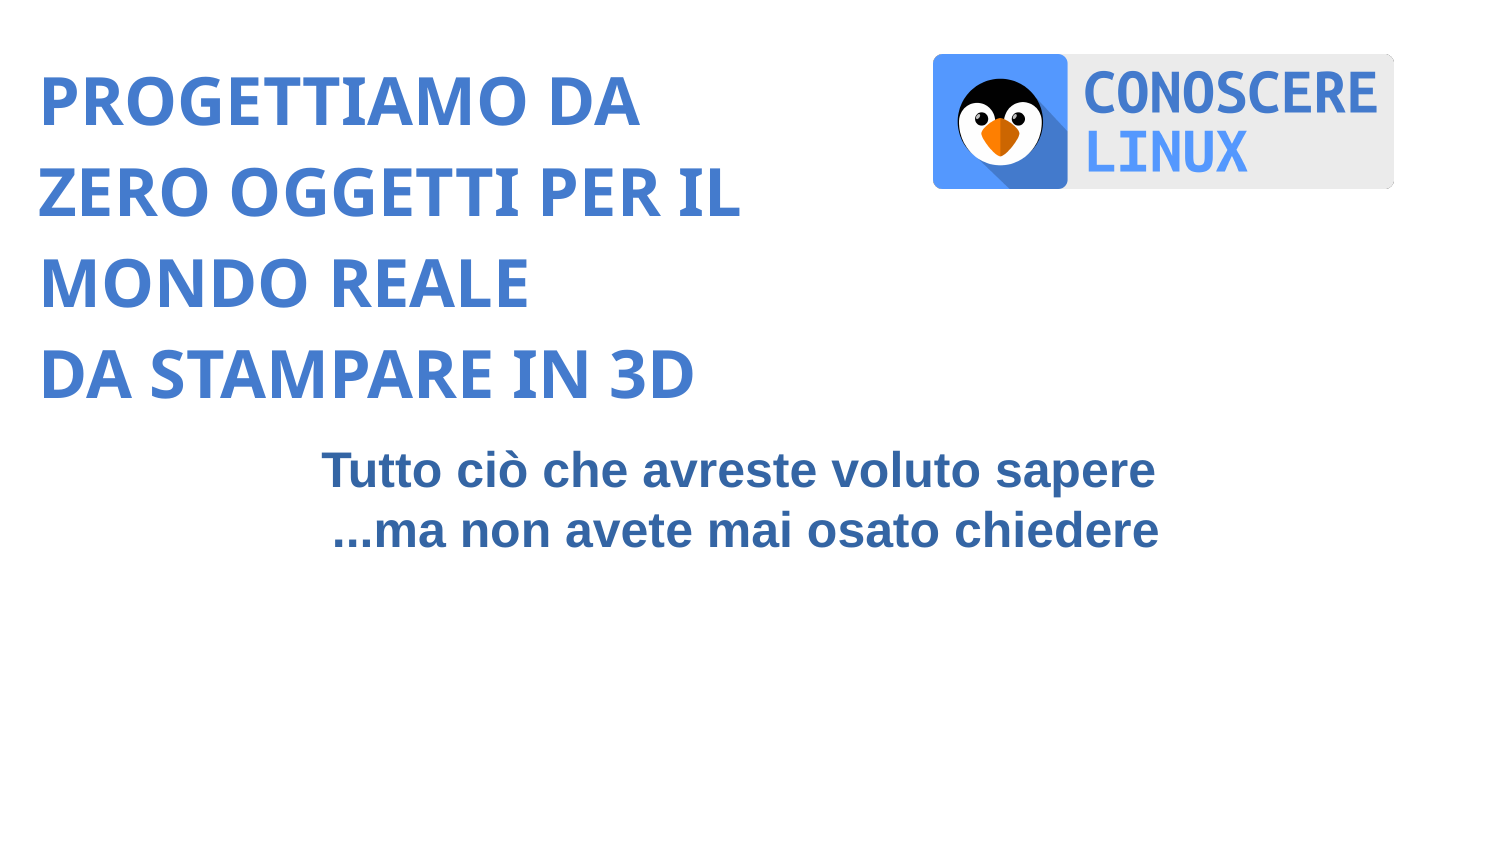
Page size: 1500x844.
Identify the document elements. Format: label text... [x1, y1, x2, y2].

text_box PROGETTIAMO DA ZERO OGGETTI PER IL MONDO REALE DA STAMPARE IN 3D [23, 47, 827, 276]
title Tutto ciò che avreste voluto sapere ...ma non avete mai osato chiedere [47, 419, 1445, 573]
picture [933, 54, 1394, 189]
